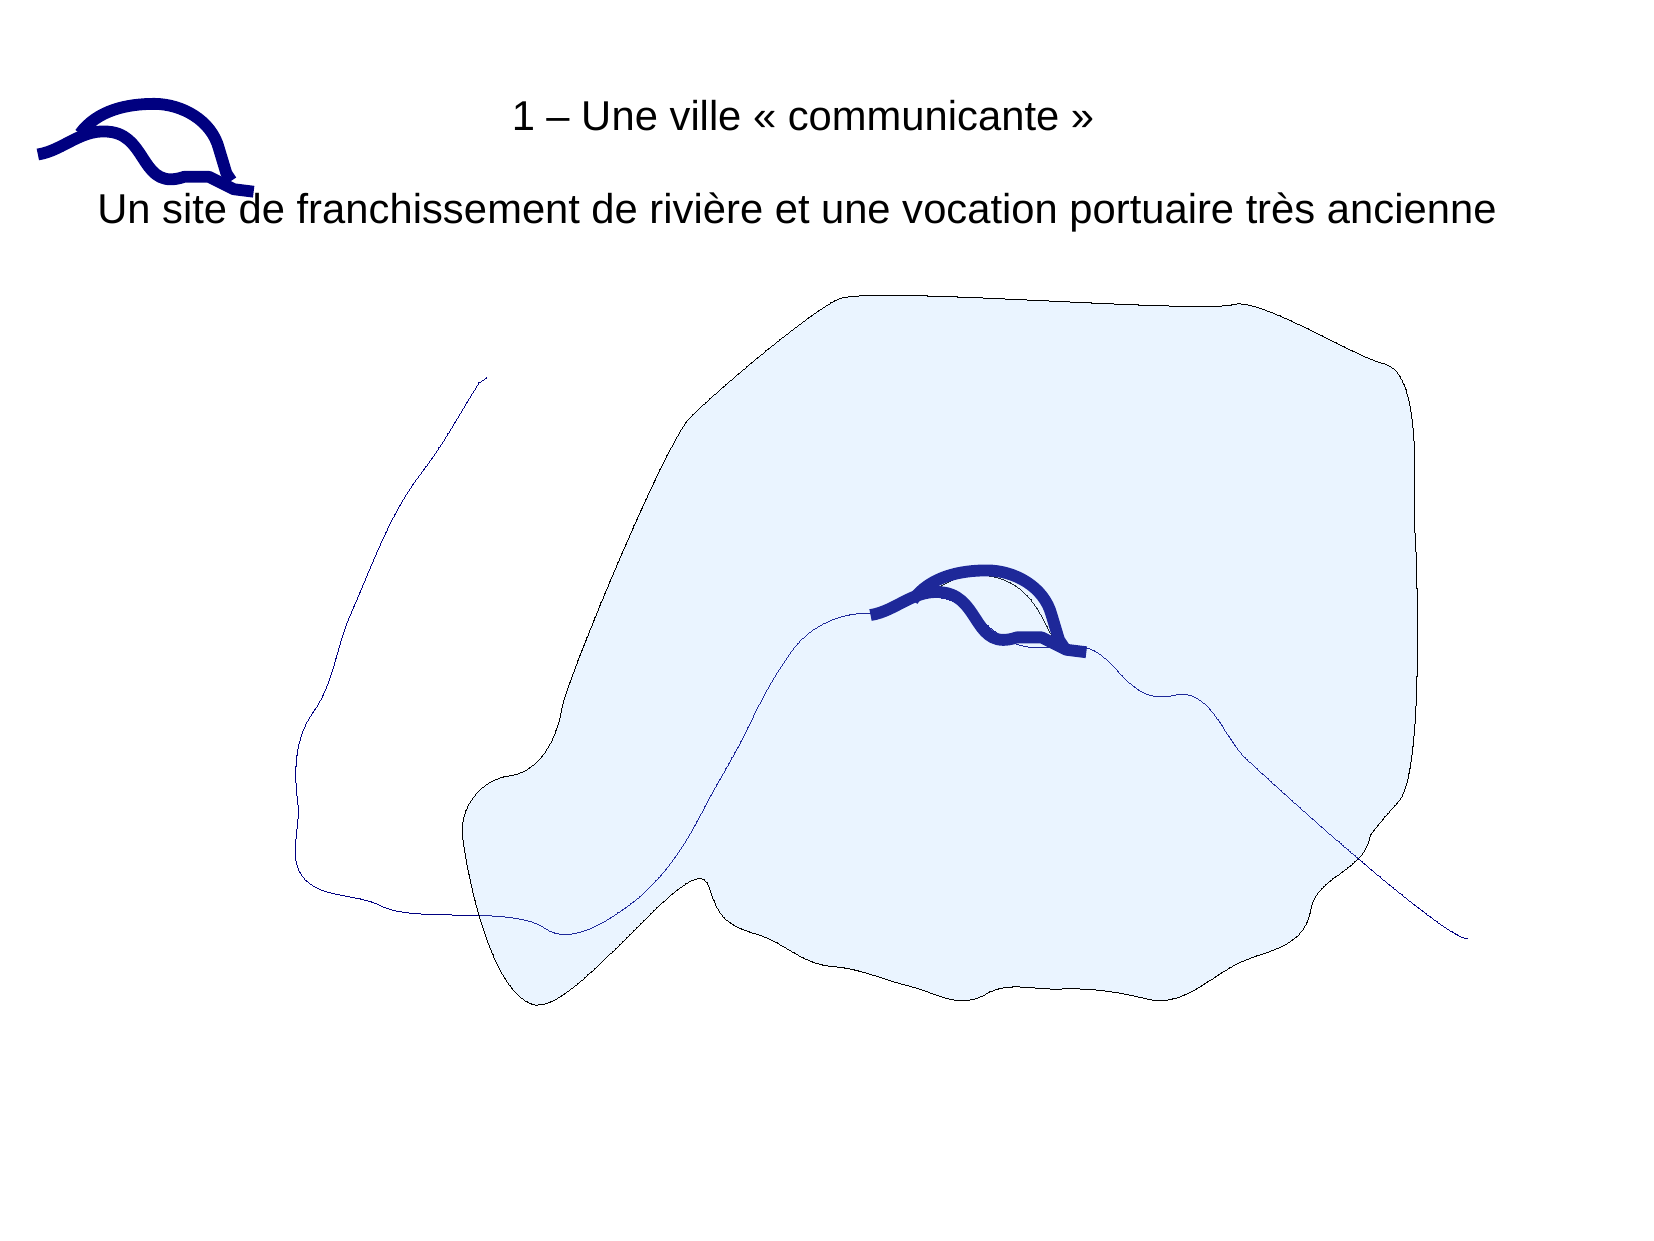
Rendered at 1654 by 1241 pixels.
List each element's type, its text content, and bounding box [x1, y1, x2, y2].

text_box [462, 295, 1418, 1006]
title 1 – Une ville « communicante » Un site de franchissement de rivière et une vocation portuaire très ancienne [59, 59, 1548, 267]
